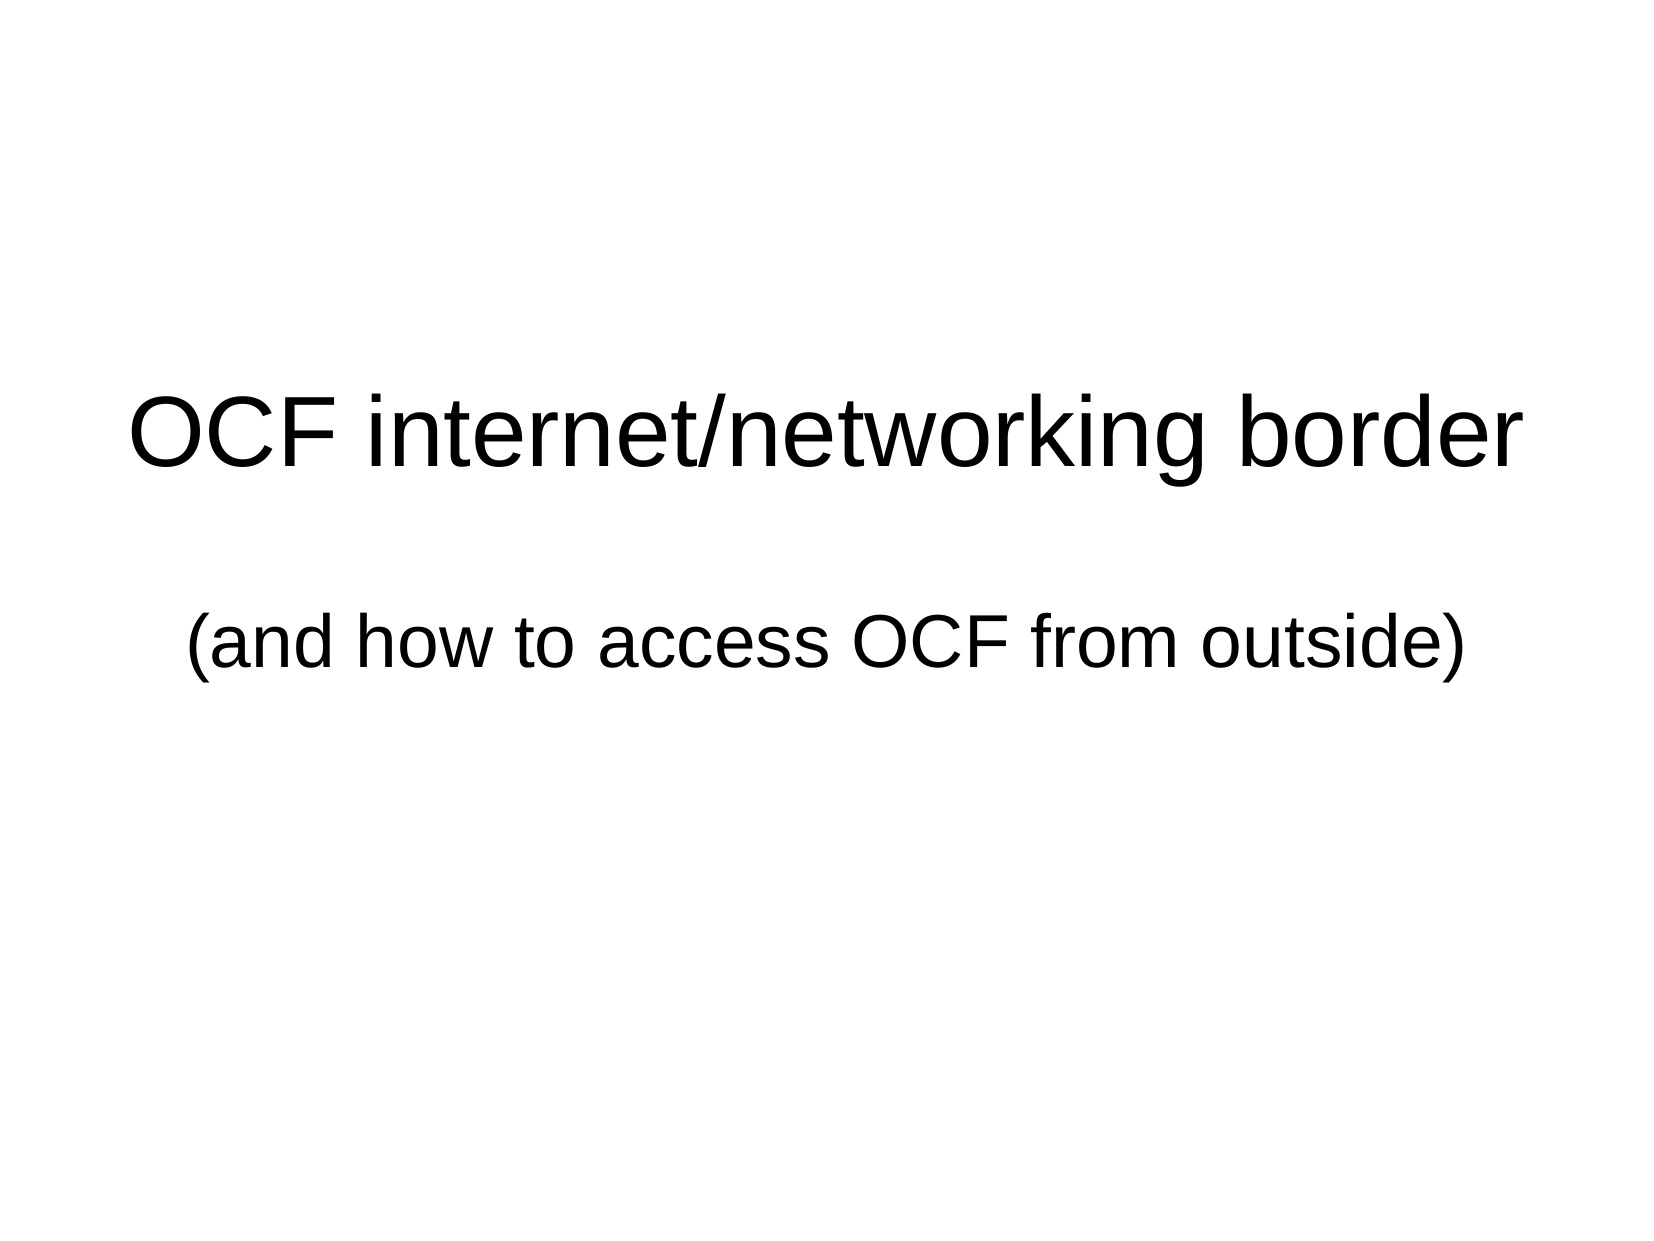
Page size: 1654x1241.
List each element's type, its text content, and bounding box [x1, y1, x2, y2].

subtitle OCF internet/networking border (and how to access OCF from outside) [82, 49, 1571, 1010]
